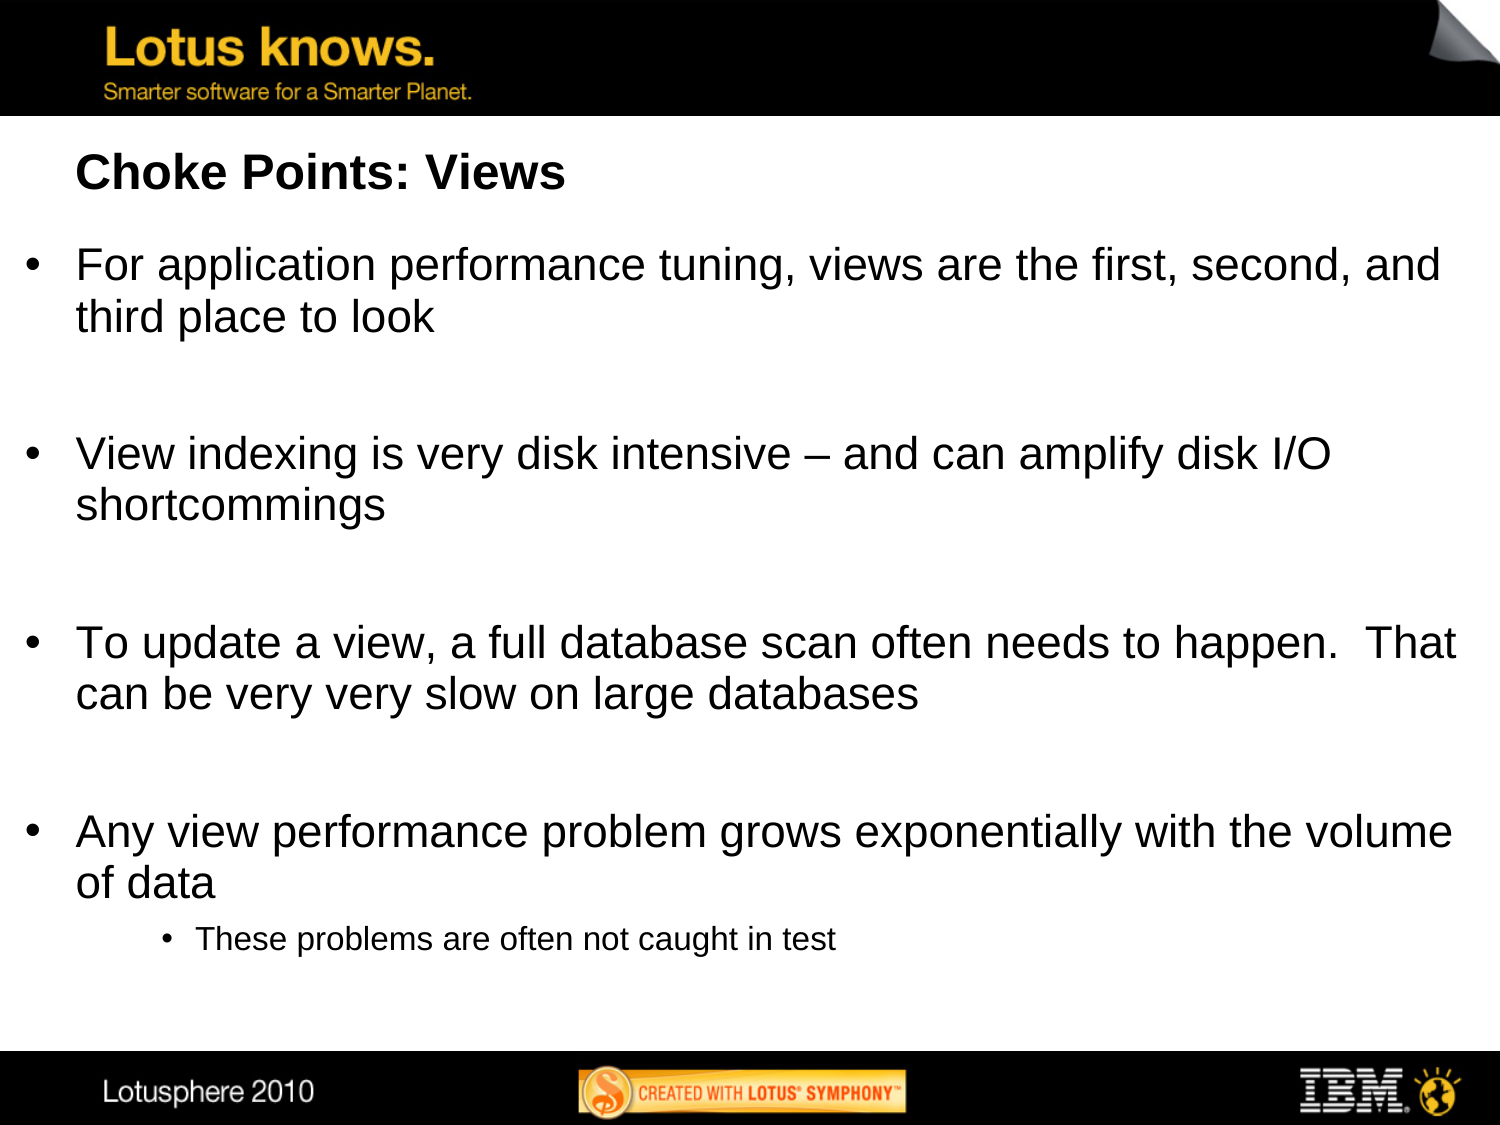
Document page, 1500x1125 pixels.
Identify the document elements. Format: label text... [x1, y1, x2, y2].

list For application performance tuning, views are the first, second, and third place to look View indexing is very disk intensive – and can amplify disk I/O shortcommings To update a view, a full database scan often needs to happen. That can be very very slow on large databases Any view performance problem grows exponentially with the volume of data These problems are often not caught in test [24, 237, 1476, 1026]
title Choke Points: Views [74, 137, 1475, 200]
picture [0, 1053, 1500, 1125]
picture [0, 0, 1500, 114]
